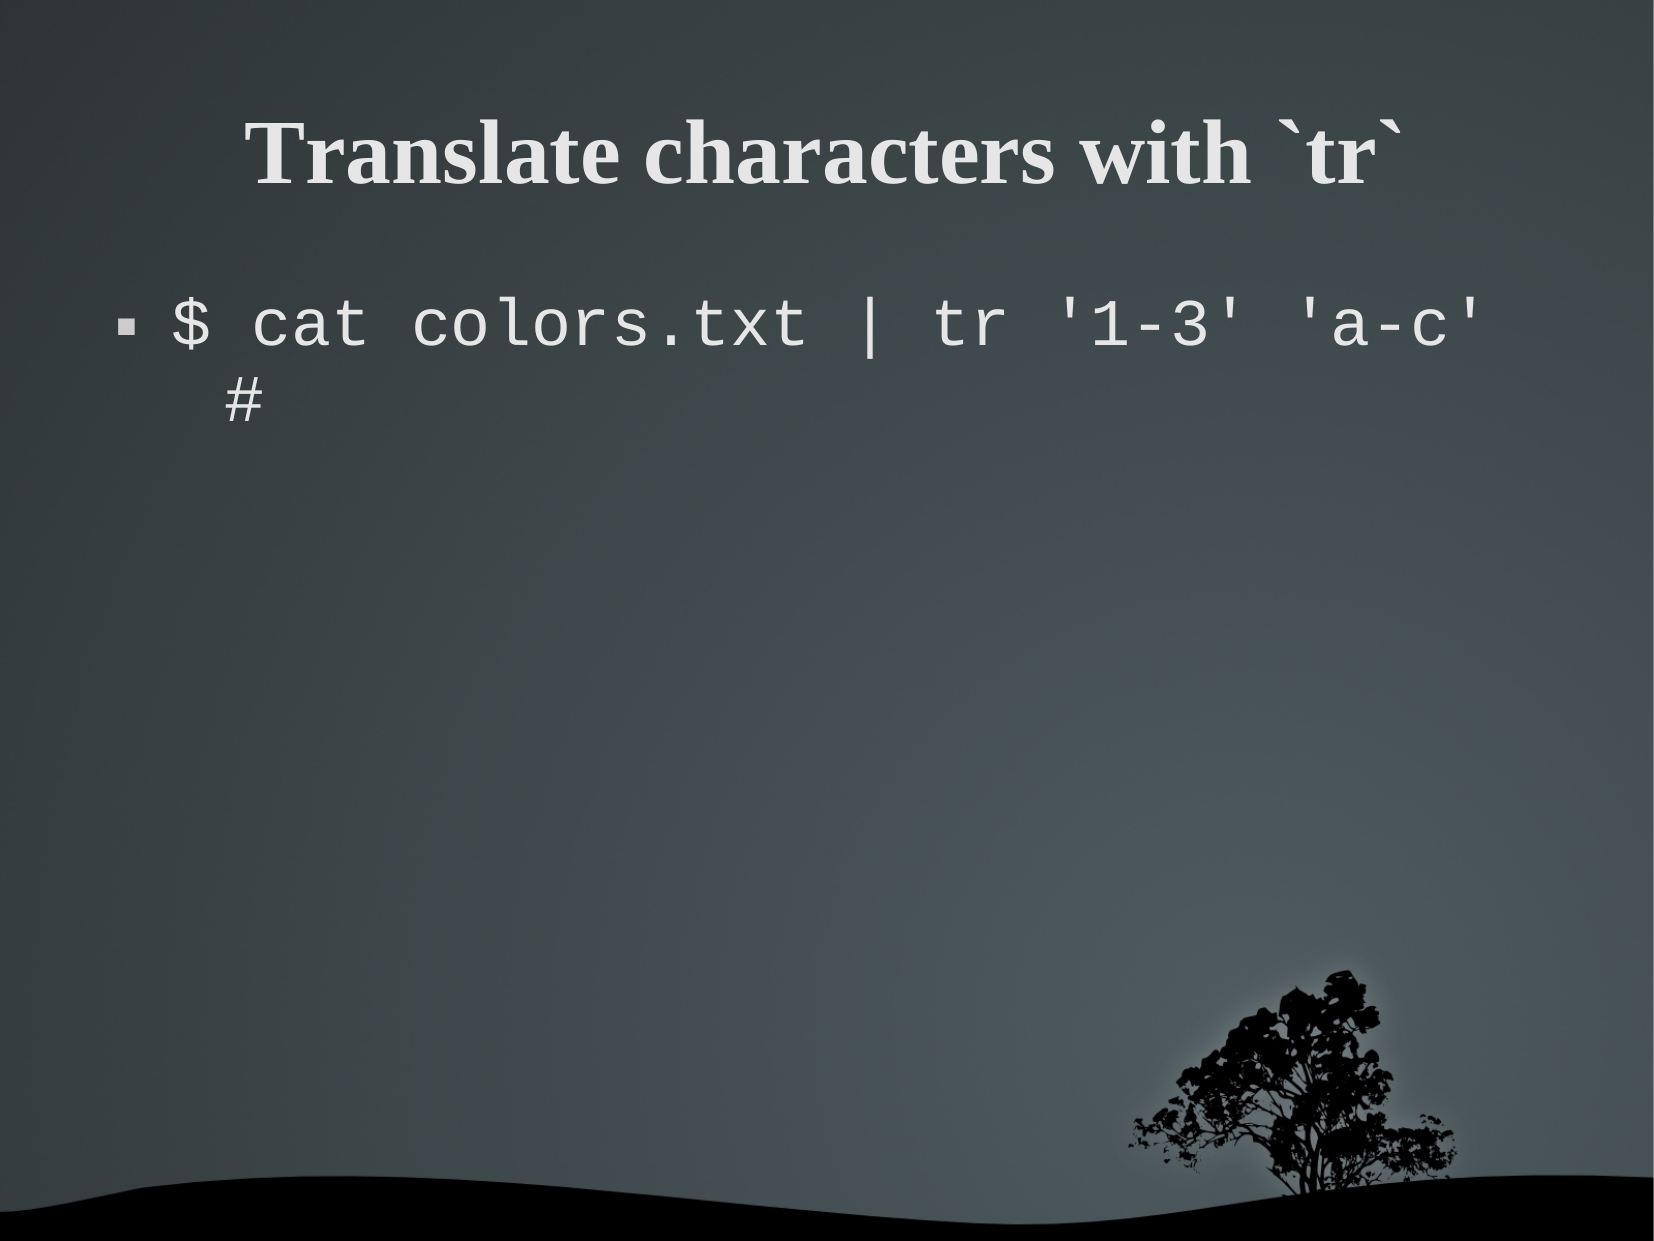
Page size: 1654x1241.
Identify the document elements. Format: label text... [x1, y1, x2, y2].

list $ cat colors.txt | tr '1-3' 'a-c' # [82, 290, 1571, 1109]
picture [0, 0, 1654, 1241]
title Translate characters with `tr` [82, 49, 1571, 257]
